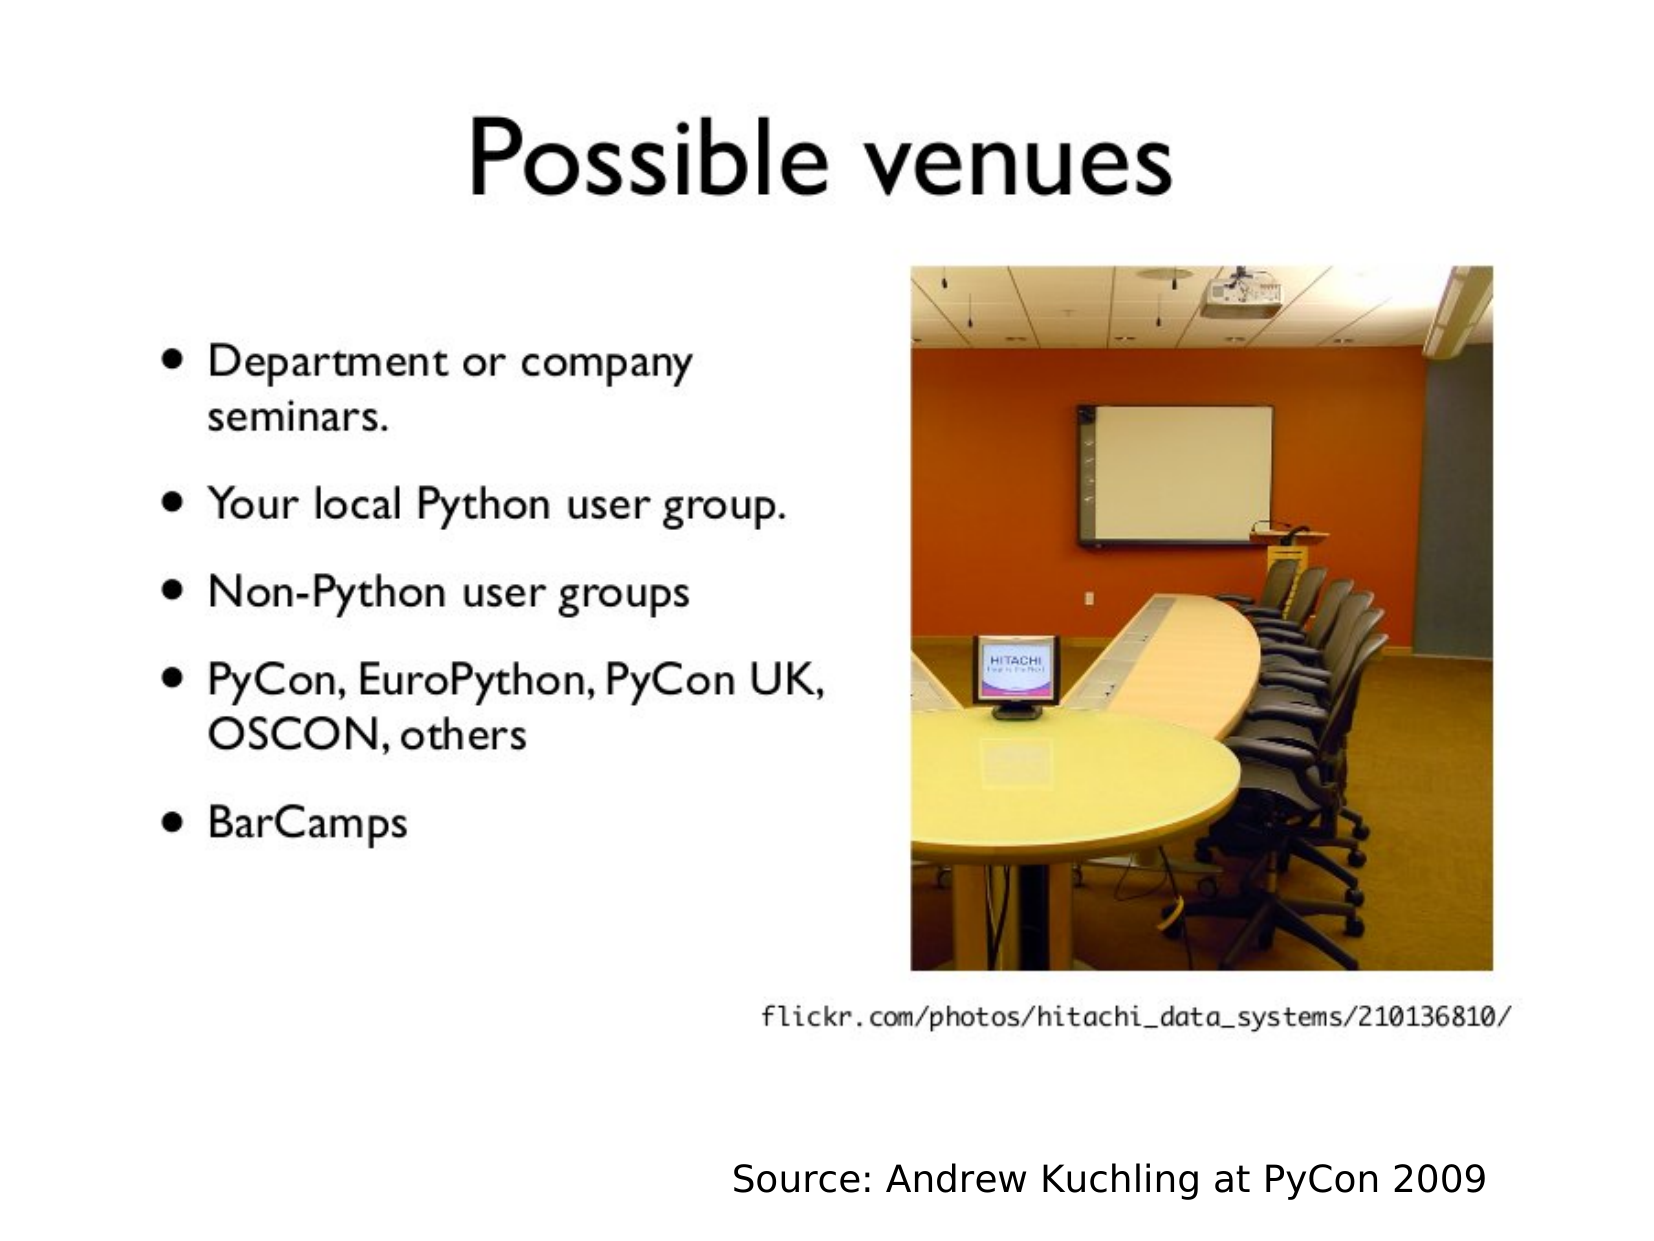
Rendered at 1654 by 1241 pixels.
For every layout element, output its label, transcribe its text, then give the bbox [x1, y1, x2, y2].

picture [103, 74, 1543, 1094]
text_box Source: Andrew Kuchling at PyCon 2009 [717, 1150, 1504, 1209]
